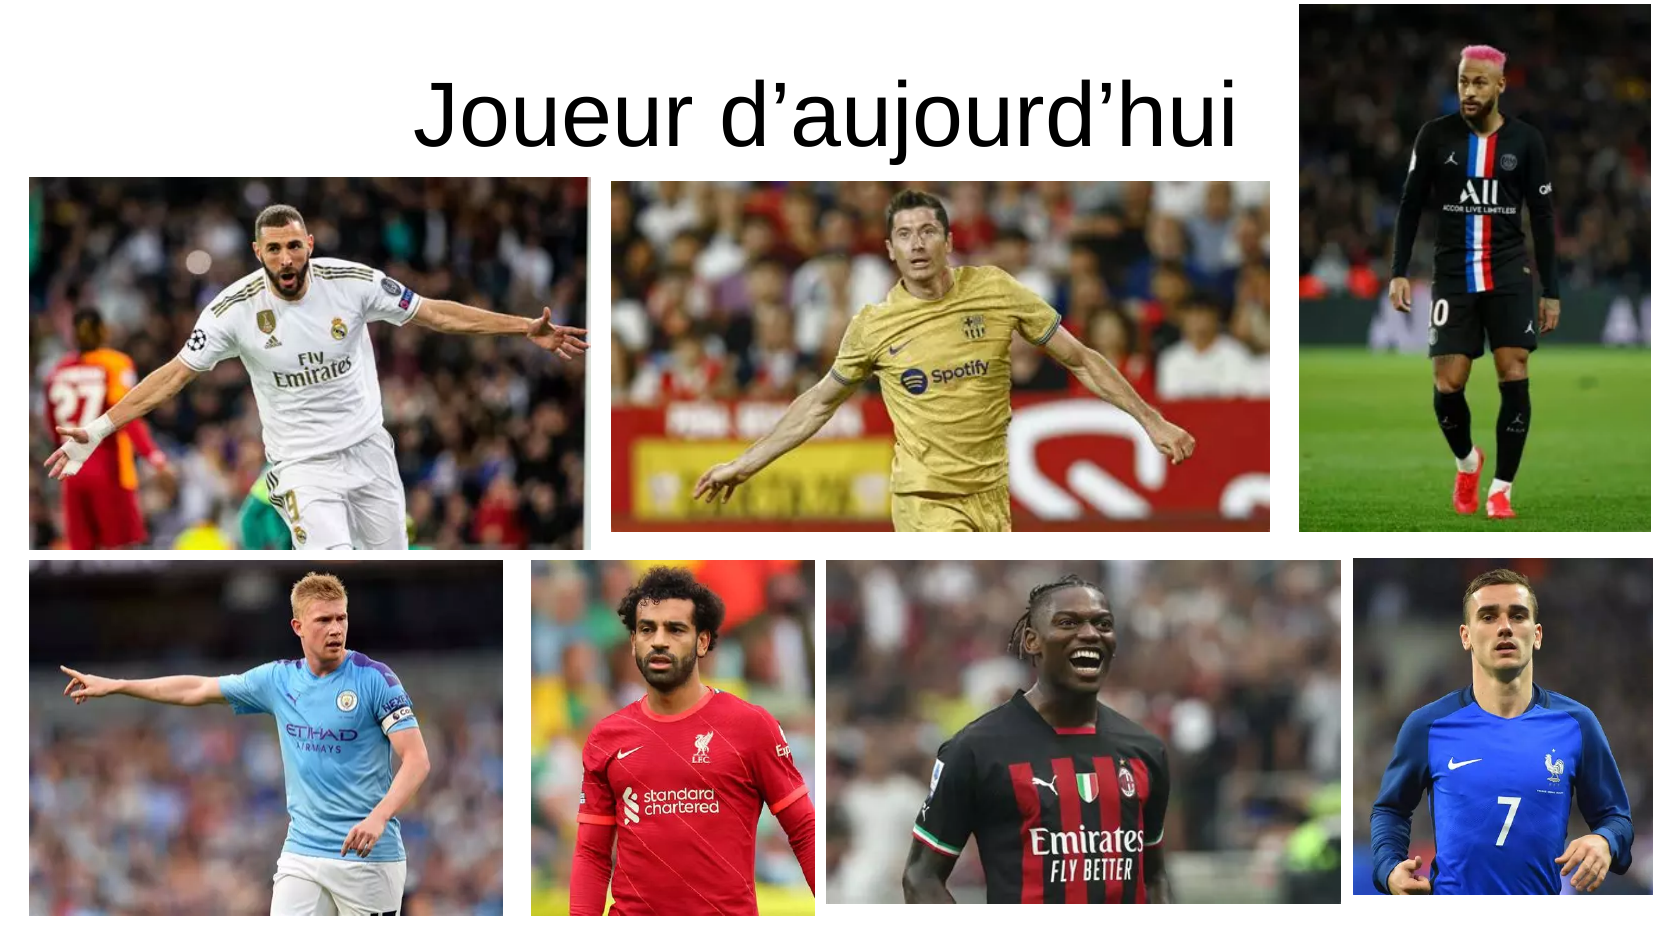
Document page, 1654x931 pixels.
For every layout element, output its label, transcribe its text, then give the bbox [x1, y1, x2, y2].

picture [1299, 4, 1651, 532]
picture [531, 560, 815, 916]
title Joueur d’aujourd’hui [82, 37, 1299, 193]
picture [29, 177, 591, 550]
picture [29, 560, 503, 916]
picture [611, 181, 1270, 532]
picture [826, 560, 1341, 904]
picture [1353, 558, 1653, 895]
